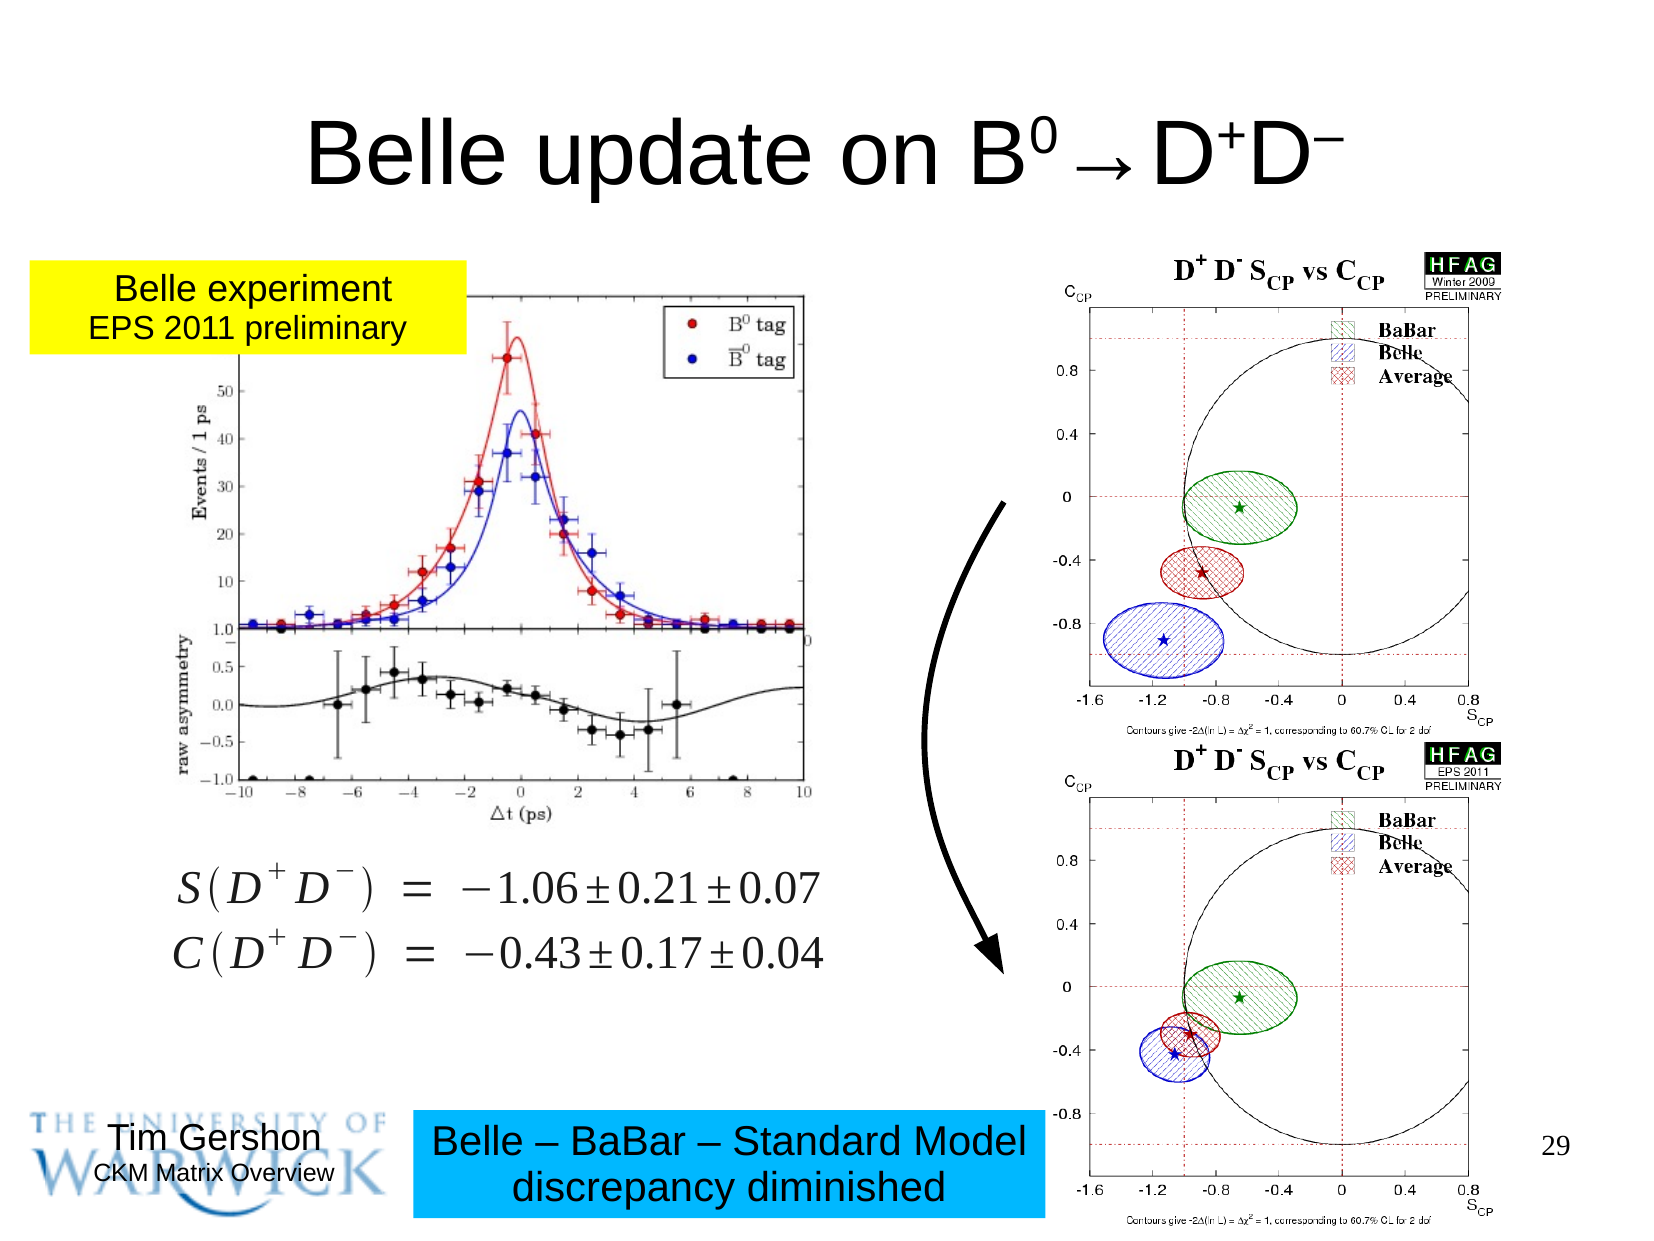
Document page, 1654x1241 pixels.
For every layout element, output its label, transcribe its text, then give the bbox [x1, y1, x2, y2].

text_box Belle experiment EPS 2011 preliminary [29, 260, 467, 355]
chart [159, 856, 837, 980]
text_box Tim Gershon CKM Matrix Overview [45, 1108, 384, 1194]
picture [1042, 212, 1515, 1235]
picture [118, 236, 925, 841]
text_box Belle – BaBar – Standard Model discrepancy diminished [413, 1110, 1046, 1219]
title Belle update on B0→D+D– [80, 49, 1569, 257]
picture [19, 1106, 406, 1232]
